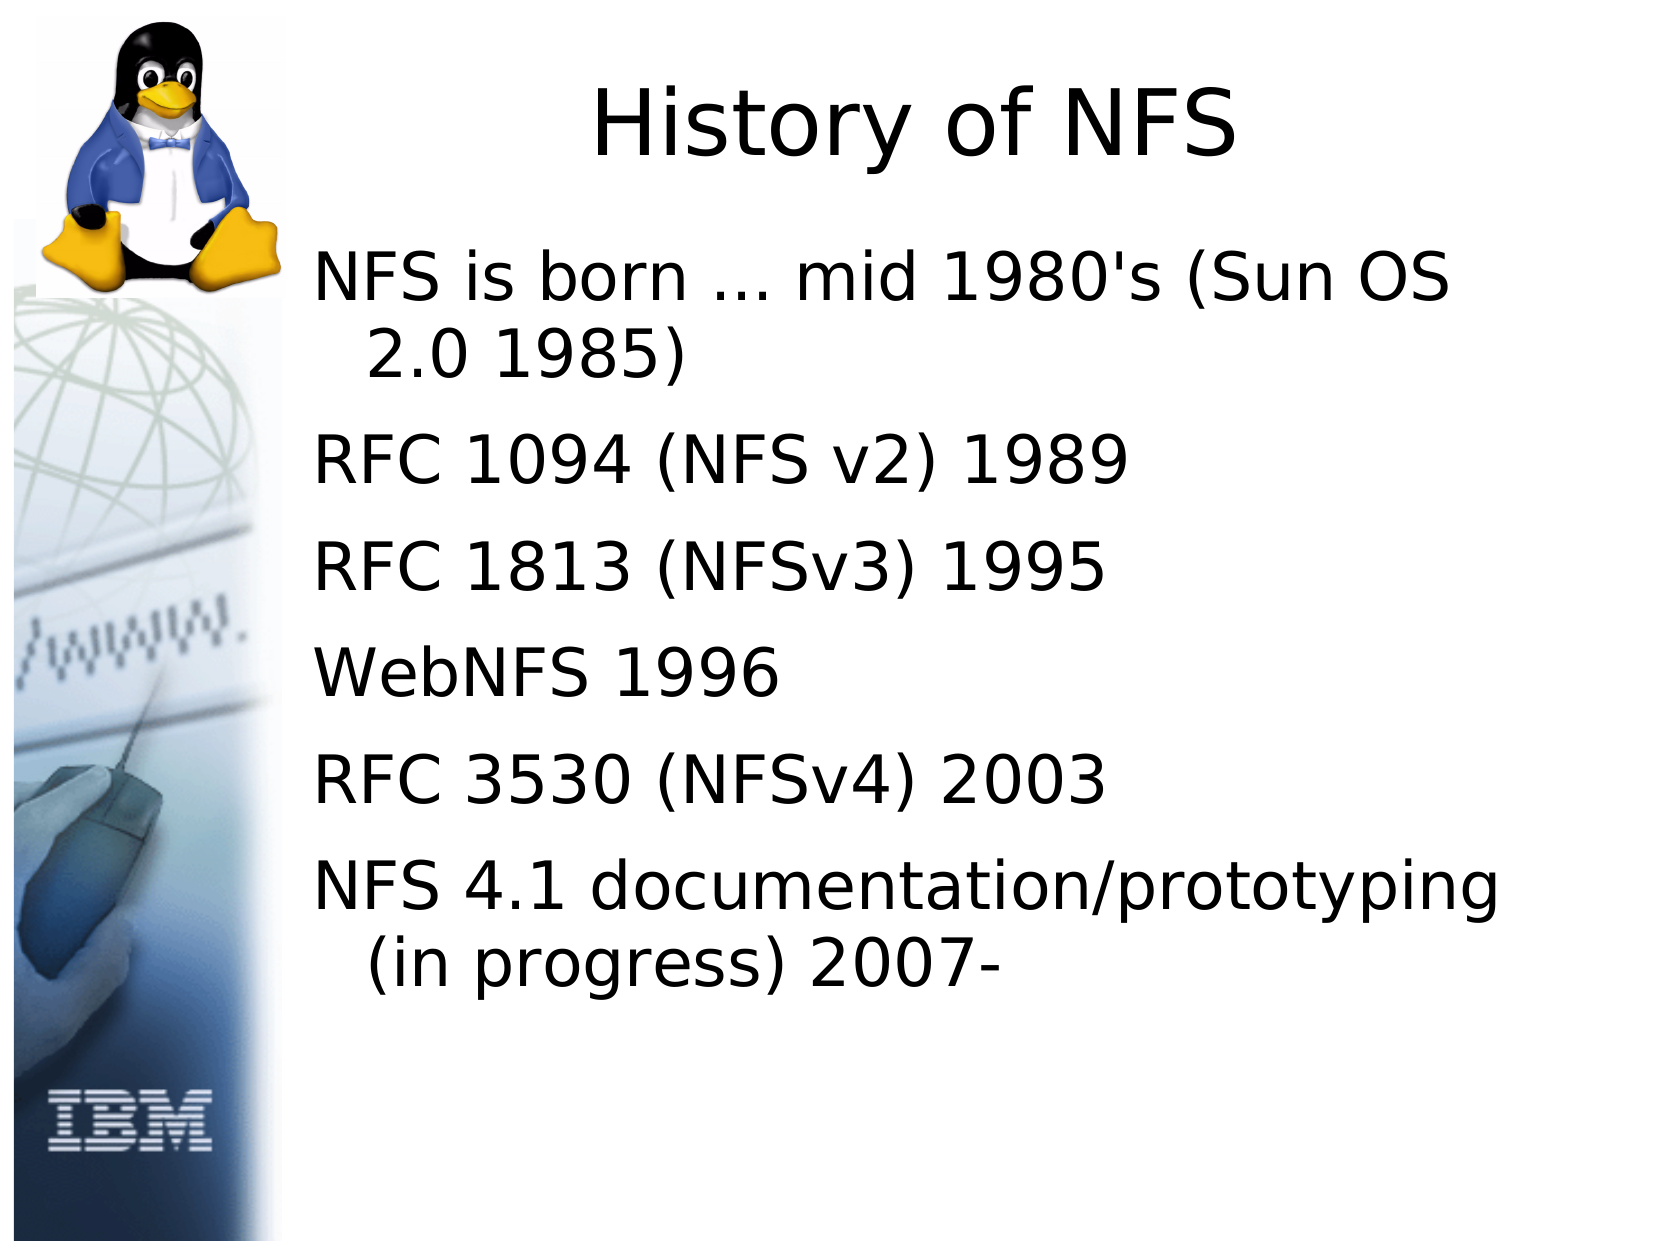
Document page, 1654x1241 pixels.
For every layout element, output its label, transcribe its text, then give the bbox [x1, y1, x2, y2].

title History of NFS [301, 39, 1528, 209]
list NFS is born ... mid 1980's (Sun OS 2.0 1985) RFC 1094 (NFS v2) 1989 RFC 1813 (NFSv3) 1995 WebNFS 1996 RFC 3530 (NFSv4) 2003 NFS 4.1 documentation/prototyping (in progress) 2007- [294, 238, 1513, 1177]
